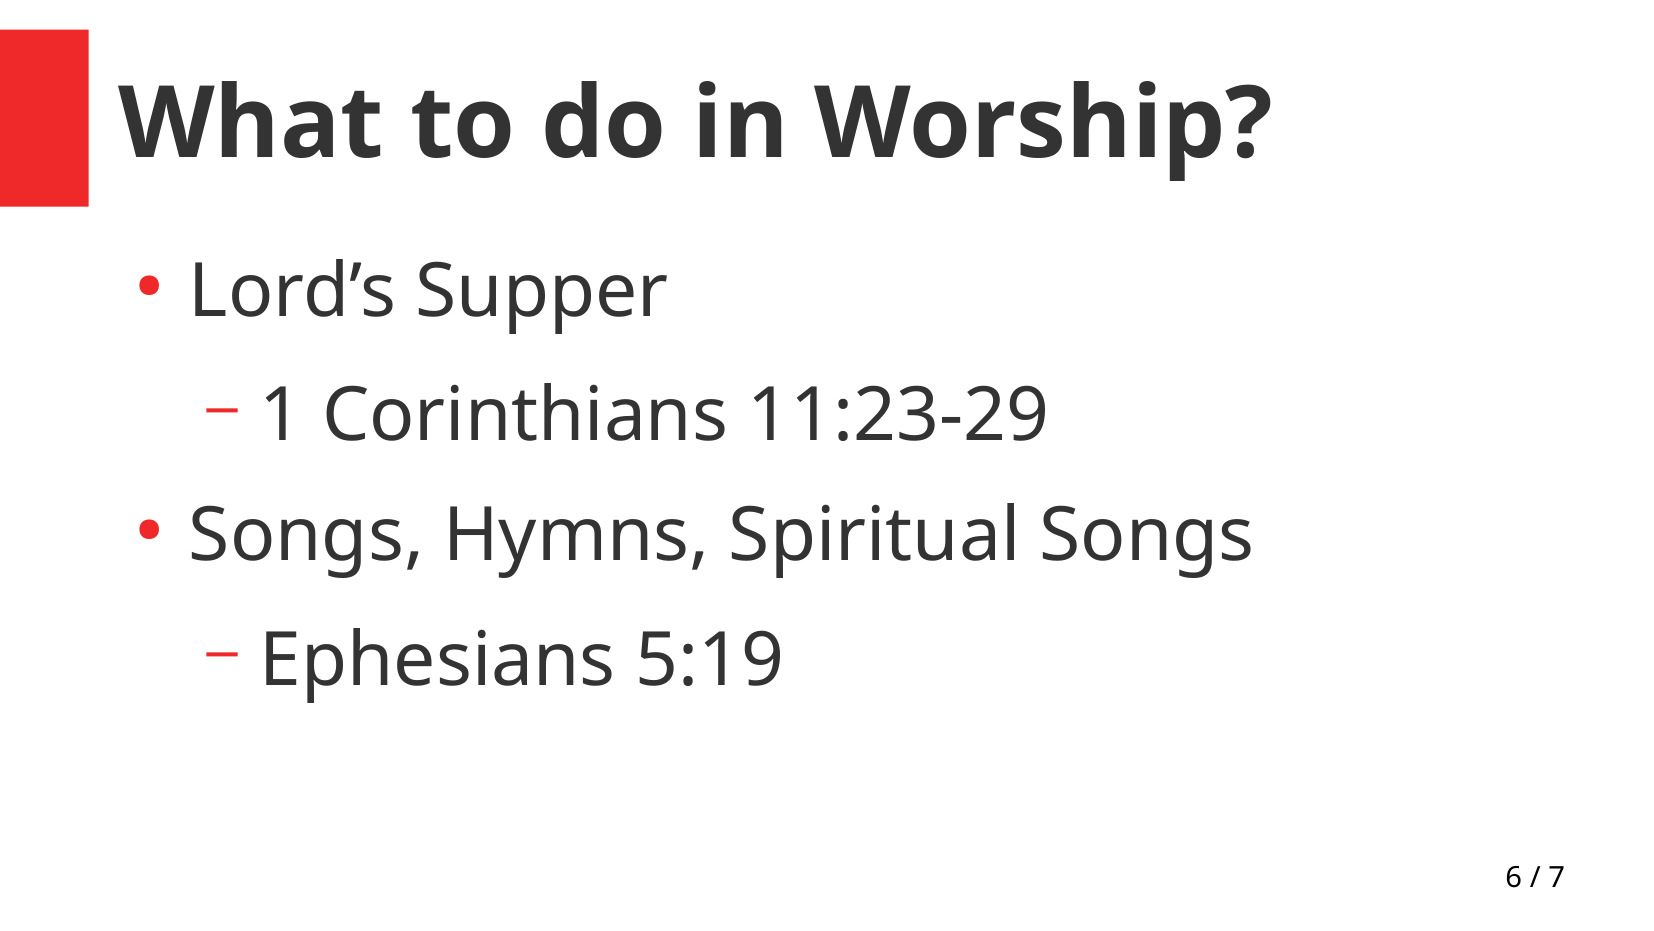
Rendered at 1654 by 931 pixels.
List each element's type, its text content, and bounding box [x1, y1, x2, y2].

list Lord’s Supper 1 Corinthians 11:23-29 Songs, Hymns, Spiritual Songs Ephesians 5:19 [118, 236, 1595, 798]
title What to do in Worship? [118, 29, 1595, 207]
